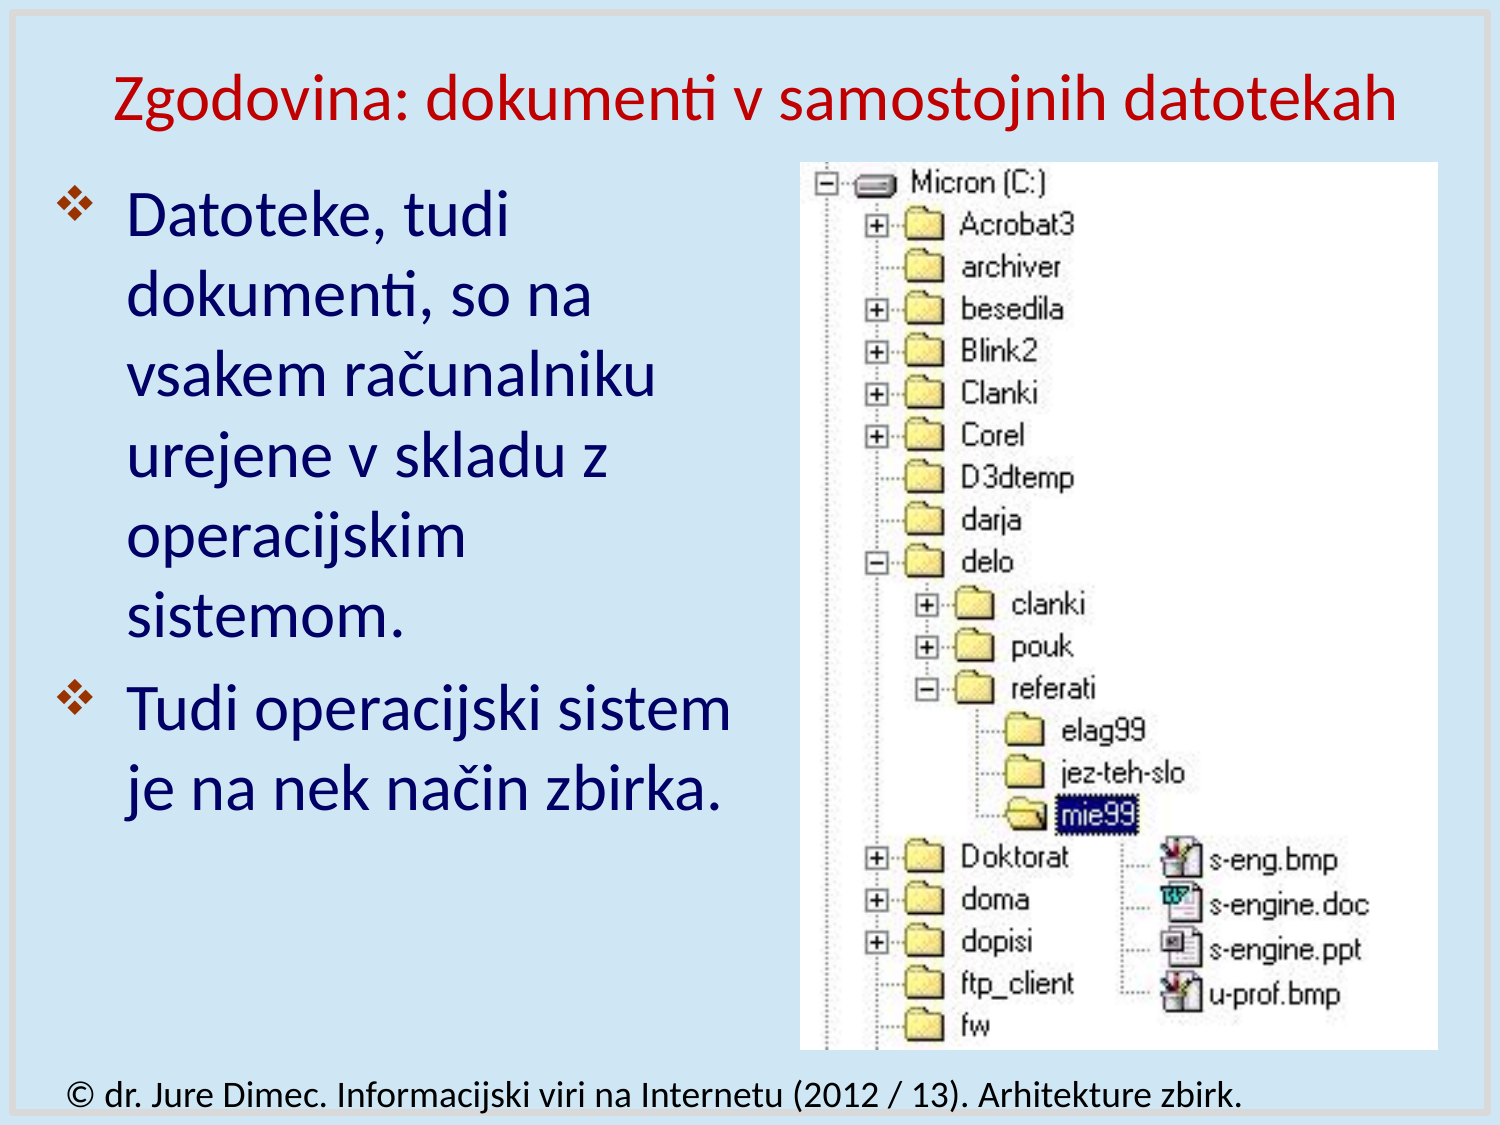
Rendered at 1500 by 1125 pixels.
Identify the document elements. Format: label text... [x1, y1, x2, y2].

title Zgodovina: dokumenti v samostojnih datotekah [37, 37, 1475, 150]
footer © dr. Jure Dimec. Informacijski viri na Internetu (2012 / 13). Arhitekture zbirk. [50, 1062, 1300, 1103]
list Datoteke, tudi dokumenti, so na vsakem računalniku urejene v skladu z operacijskim sistemom. Tudi operacijski sistem je na nek način zbirka. [37, 162, 763, 1050]
picture [800, 162, 1438, 1050]
